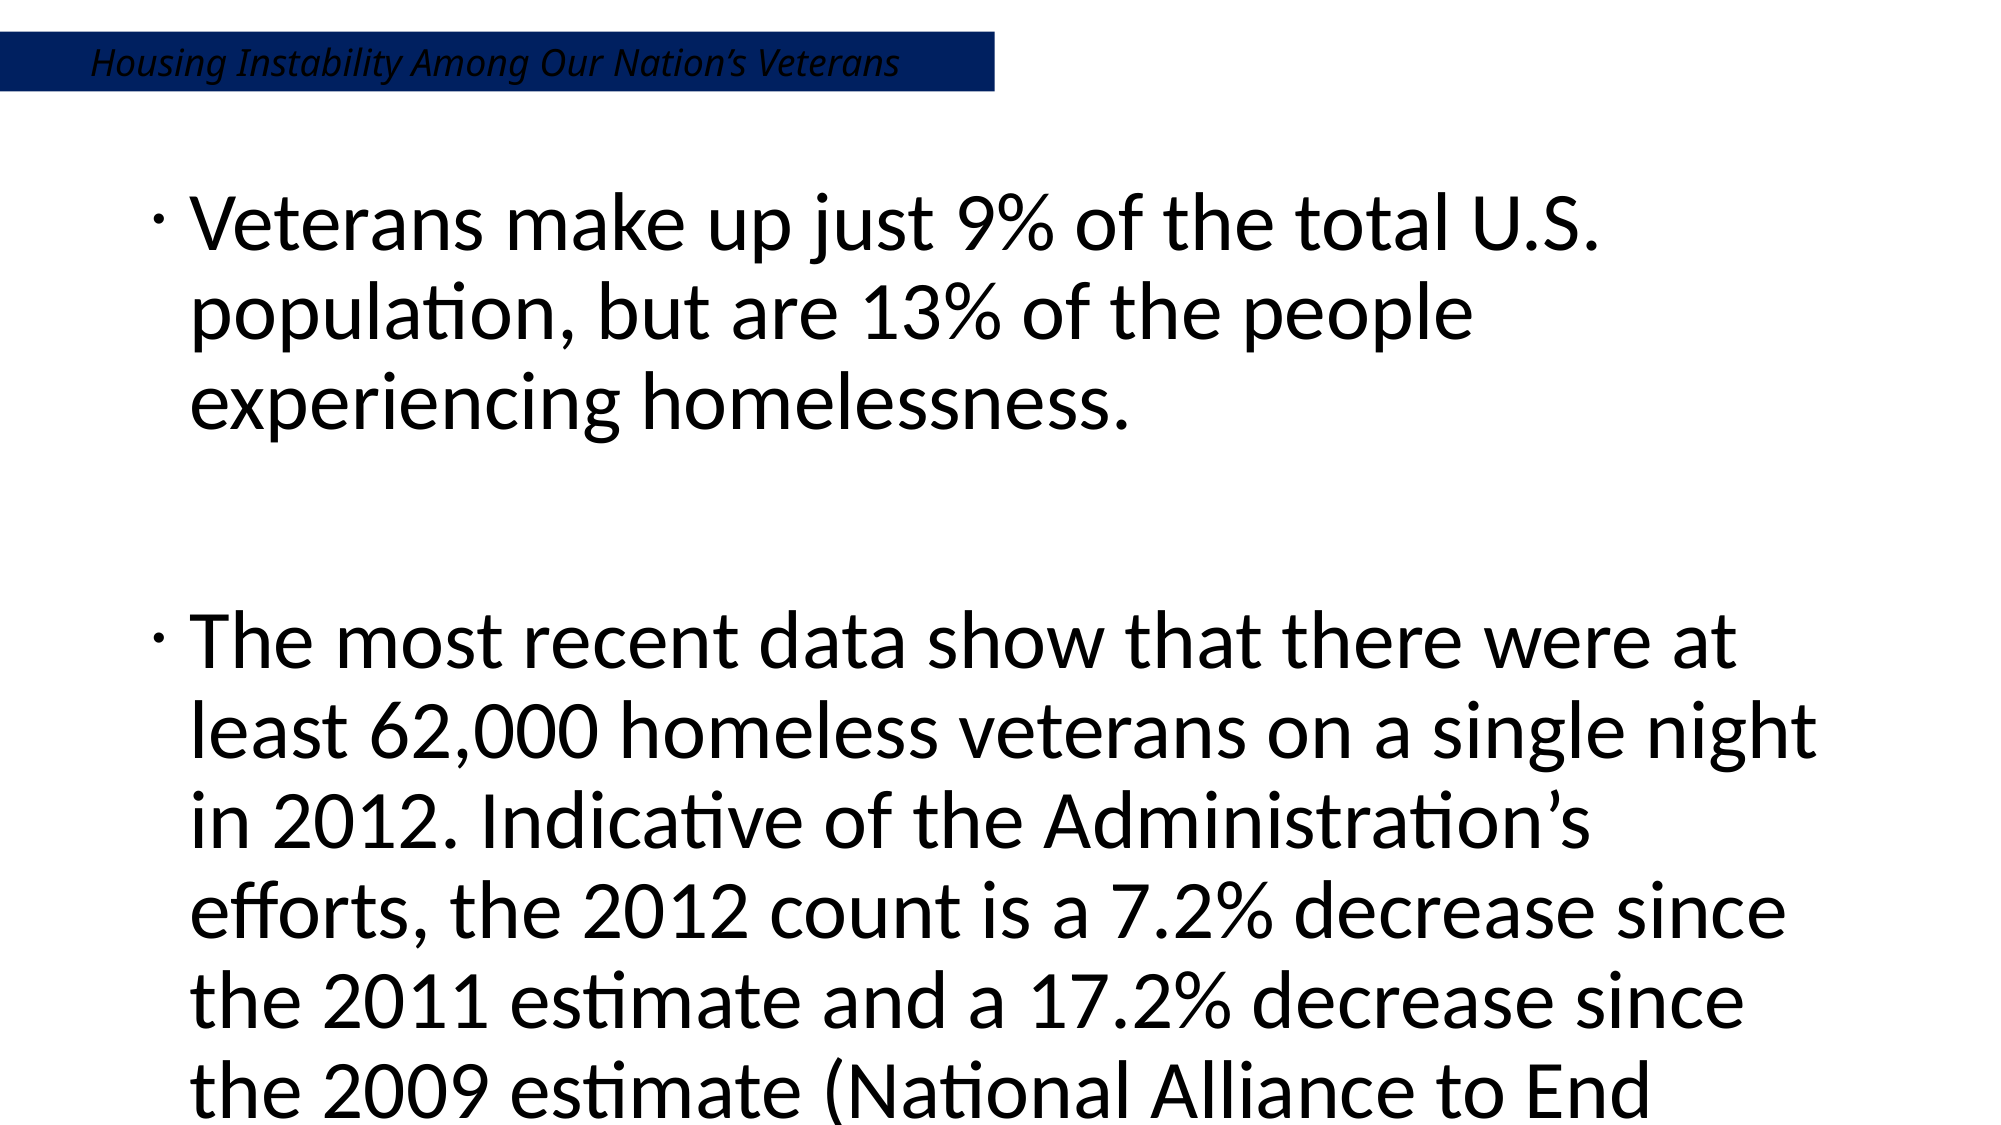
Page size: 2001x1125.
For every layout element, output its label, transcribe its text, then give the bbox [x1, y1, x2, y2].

list Veterans make up just 9% of the total U.S. population, but are 13% of the people experiencing homelessness. The most recent data show that there were at least 62,000 homeless veterans on a single night in 2012. Indicative of the Administration’s efforts, the 2012 count is a 7.2% decrease since the 2011 estimate and a 17.2% decrease since the 2009 estimate (National Alliance to End Homelessness, 2013). [137, 170, 1863, 1082]
text_box Housing Instability Among Our Nation’s Veterans [0, 31, 995, 92]
